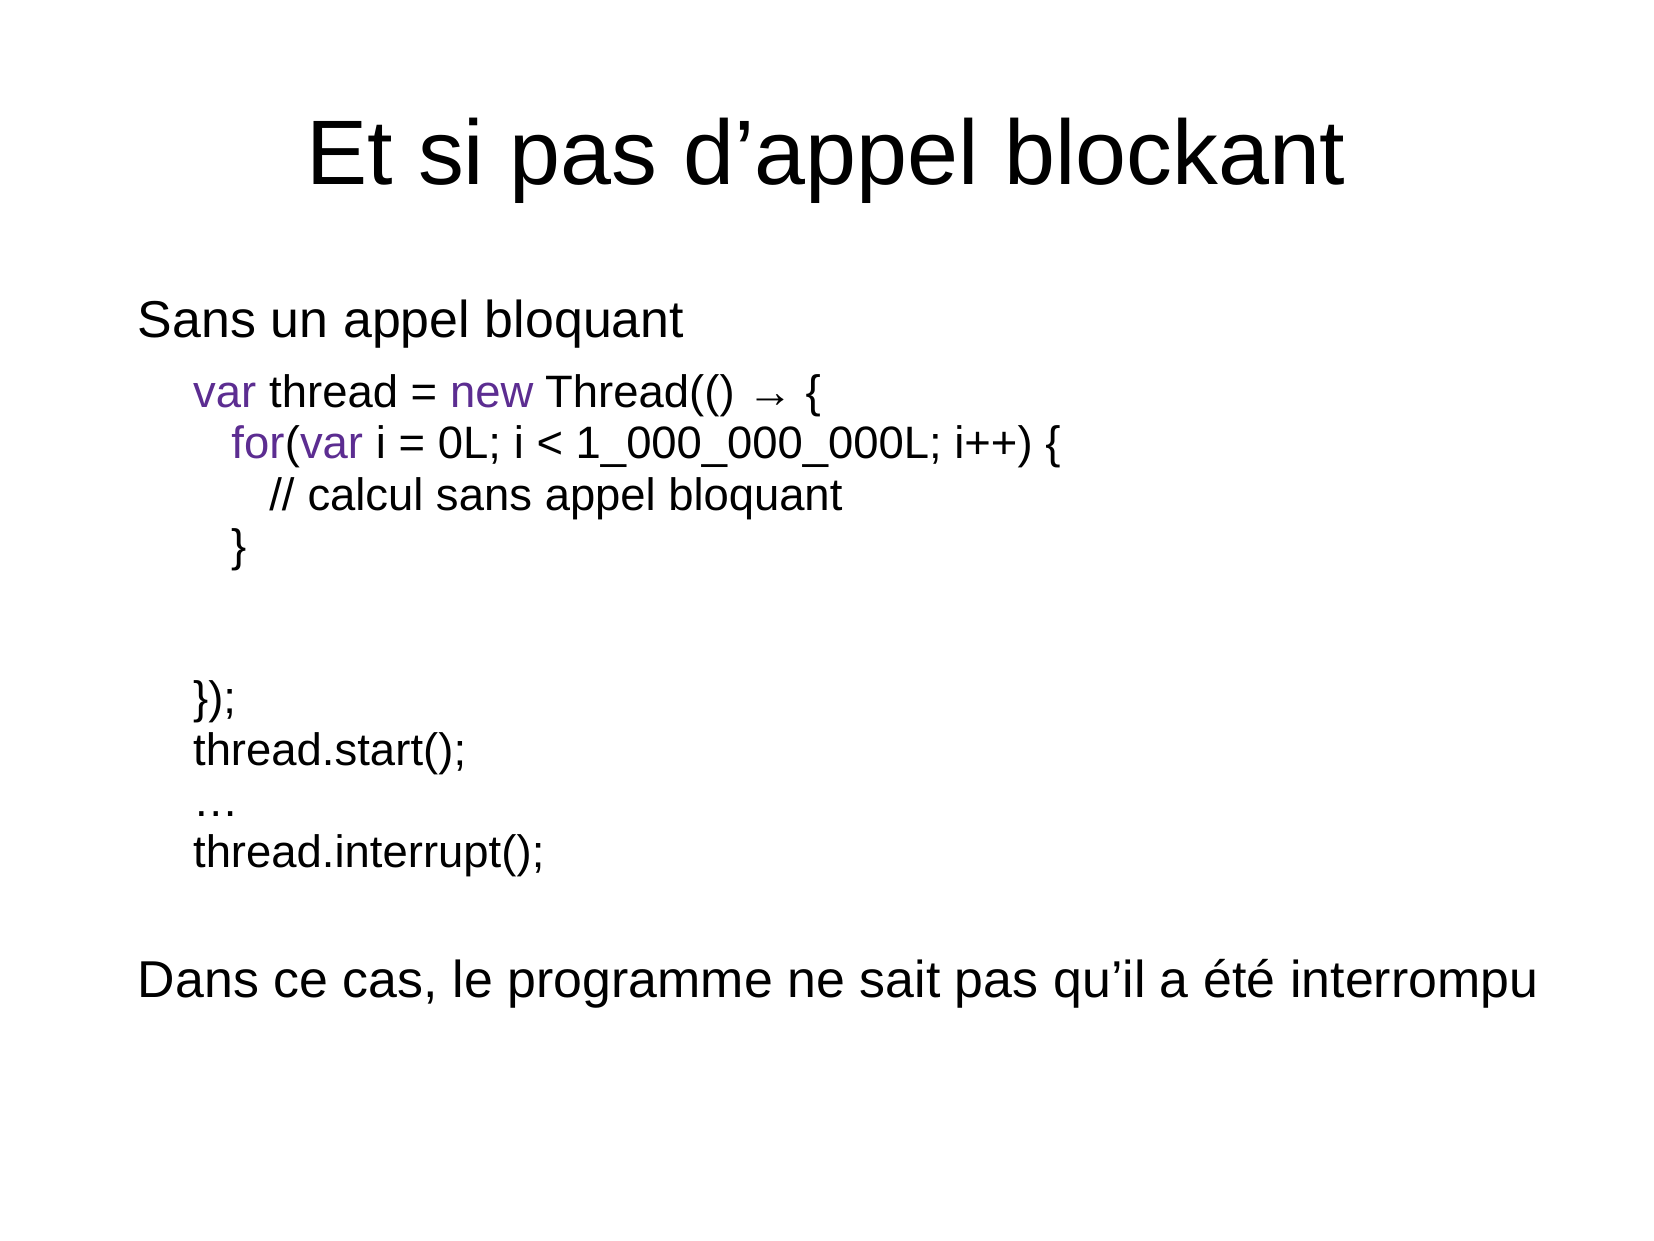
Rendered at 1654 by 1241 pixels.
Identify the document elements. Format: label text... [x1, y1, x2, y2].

list Sans un appel bloquant var thread = new Thread(() → { for(var i = 0L; i < 1_000_000_000L; i++) { // calcul sans appel bloquant } }); thread.start(); … thread.interrupt(); Dans ce cas, le programme ne sait pas qu’il a été interrompu [82, 290, 1571, 1010]
title Et si pas d’appel blockant [82, 49, 1571, 257]
